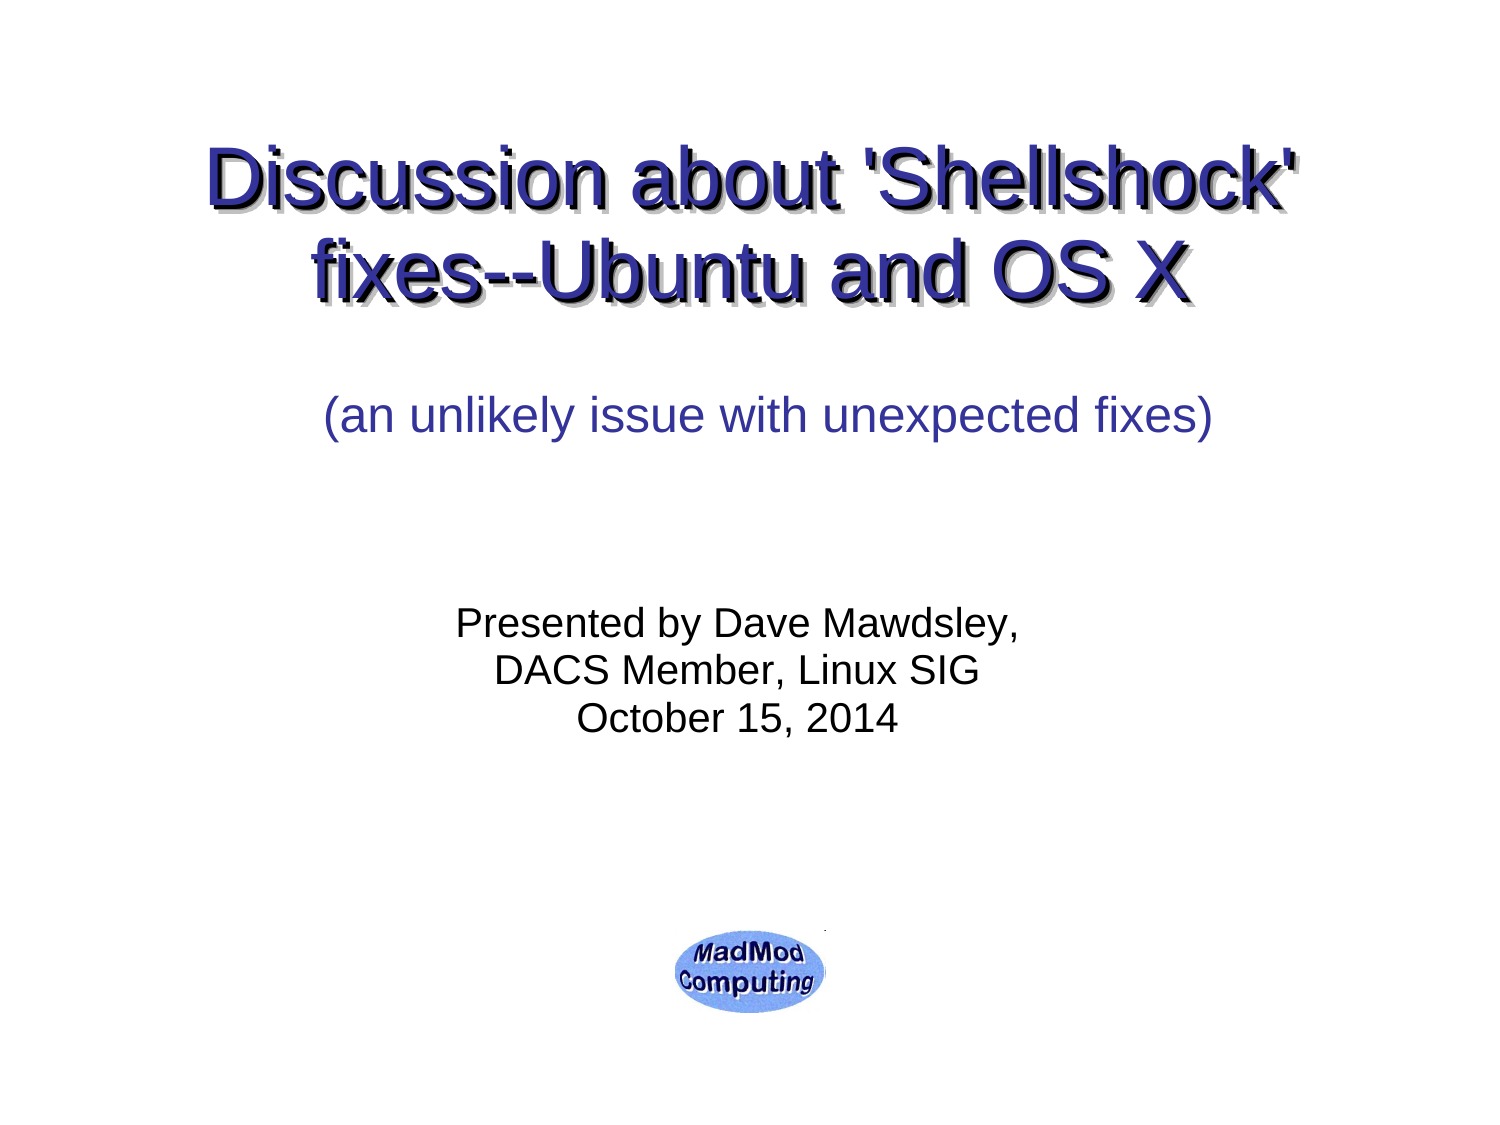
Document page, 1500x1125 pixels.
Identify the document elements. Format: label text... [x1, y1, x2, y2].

title Discussion about 'Shellshock' fixes--Ubuntu and OS X [112, 122, 1388, 325]
subtitle Presented by Dave Mawdsley, DACS Member, Linux SIG October 15, 2014 [350, 600, 1051, 768]
text_box (an unlikely issue with unexpected fixes) [224, 375, 1313, 451]
picture [675, 930, 826, 1013]
